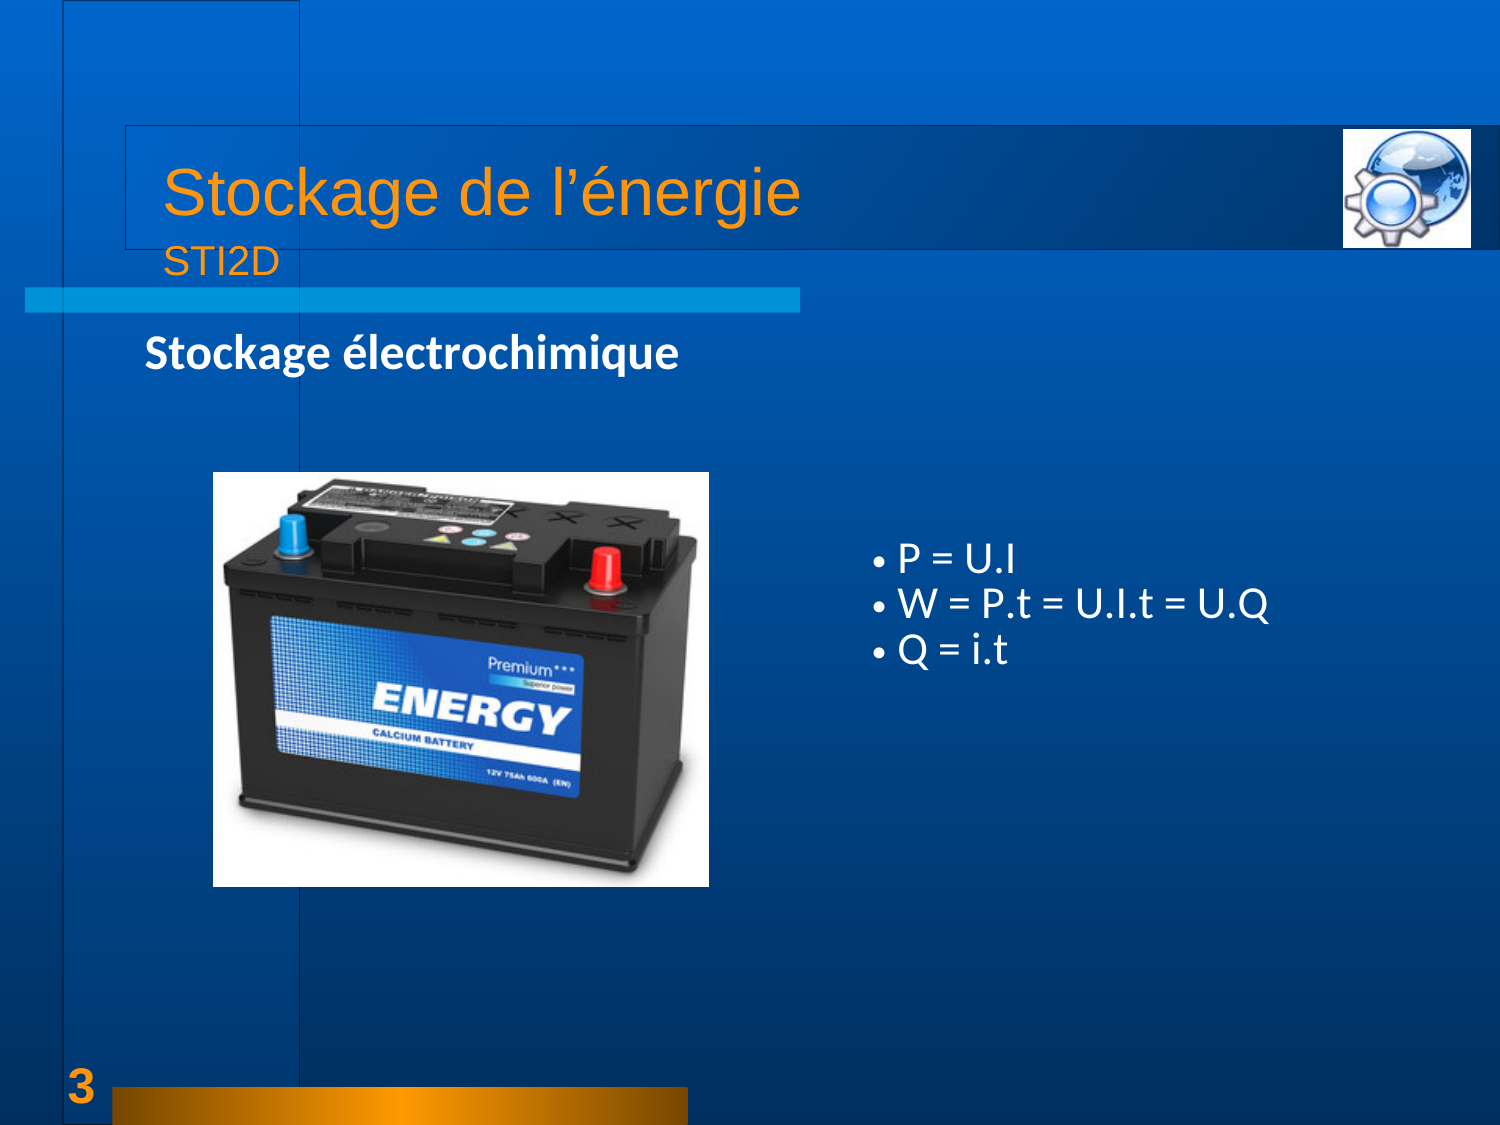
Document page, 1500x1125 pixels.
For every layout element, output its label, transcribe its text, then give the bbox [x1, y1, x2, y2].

text_box P = U.I W = P.t = U.I.t = U.Q Q = i.t [856, 531, 1329, 827]
picture [1343, 129, 1471, 248]
picture [213, 472, 709, 887]
text_box Stockage électrochimique [129, 324, 780, 414]
